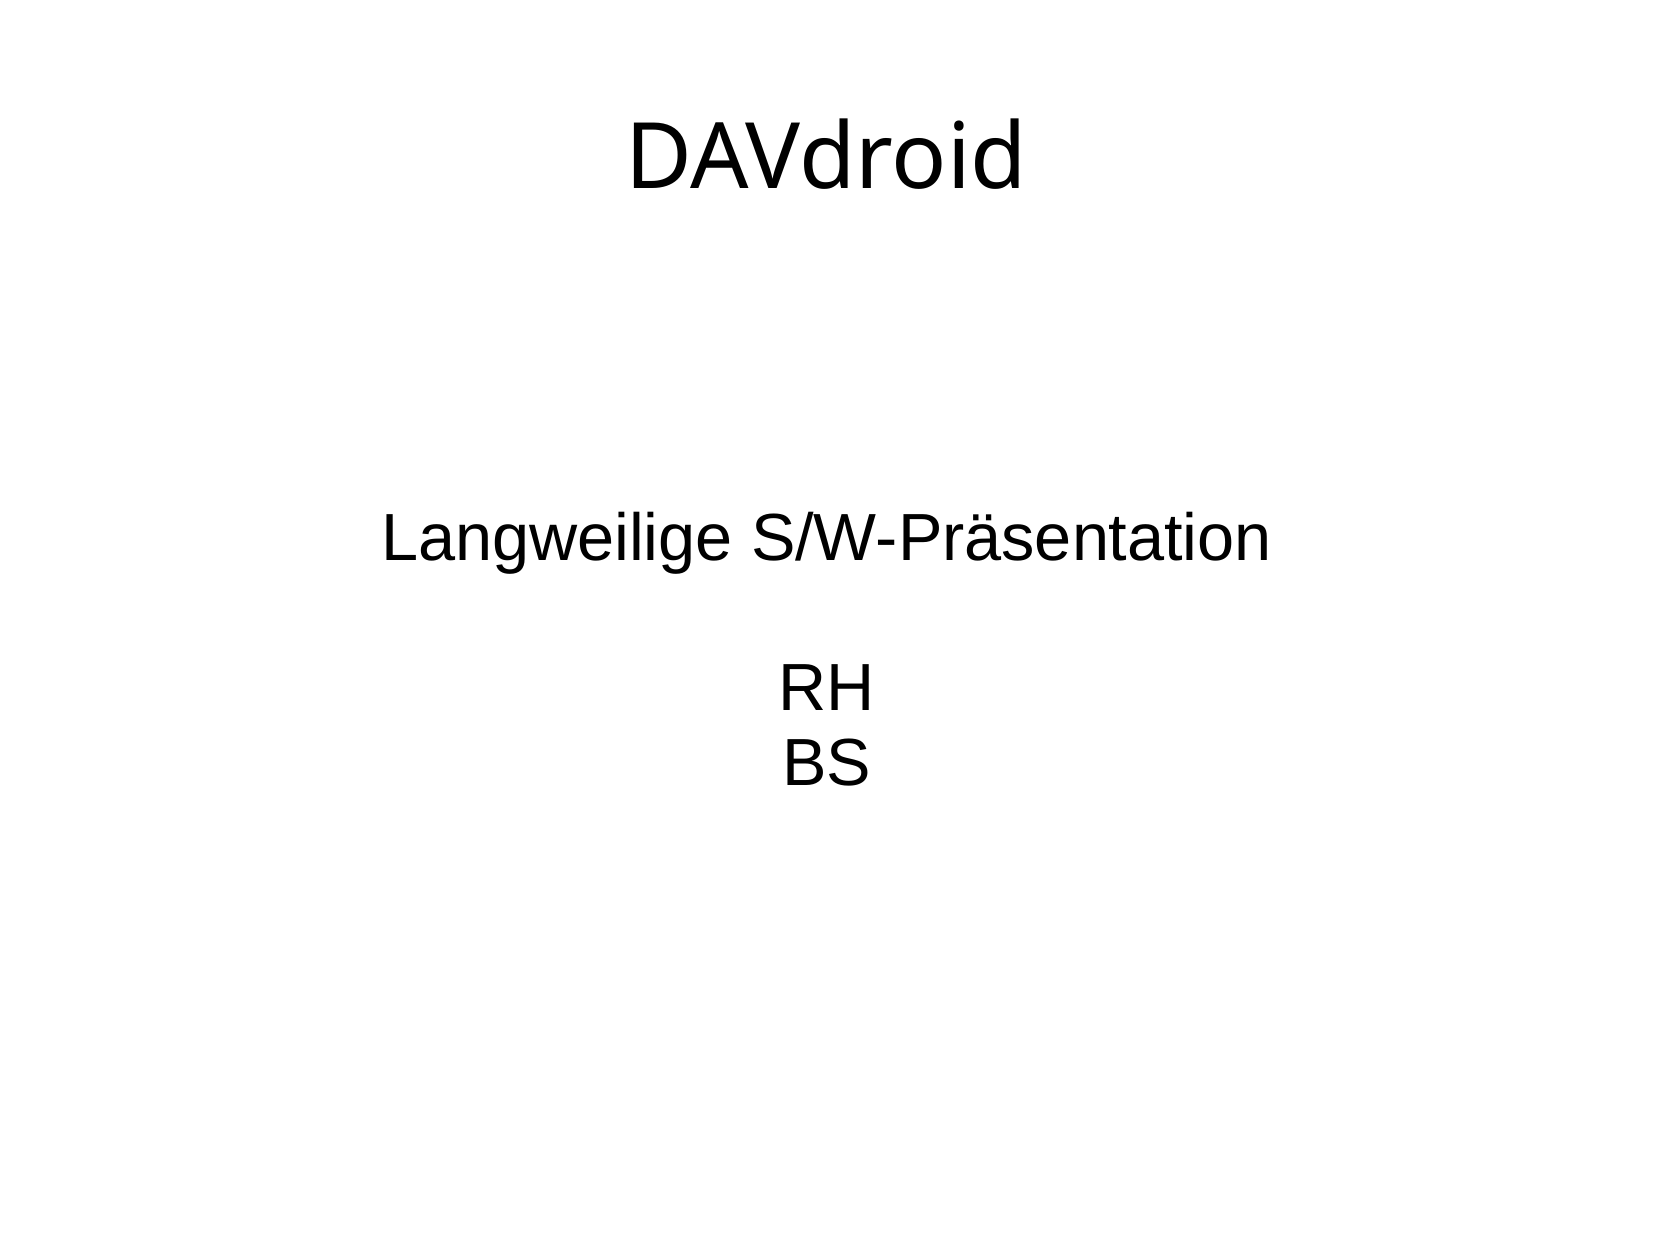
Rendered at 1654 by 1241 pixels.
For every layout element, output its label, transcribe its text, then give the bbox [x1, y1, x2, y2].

subtitle Langweilige S/W-Präsentation RH BS [82, 290, 1571, 1010]
title DAVdroid [82, 49, 1571, 257]
